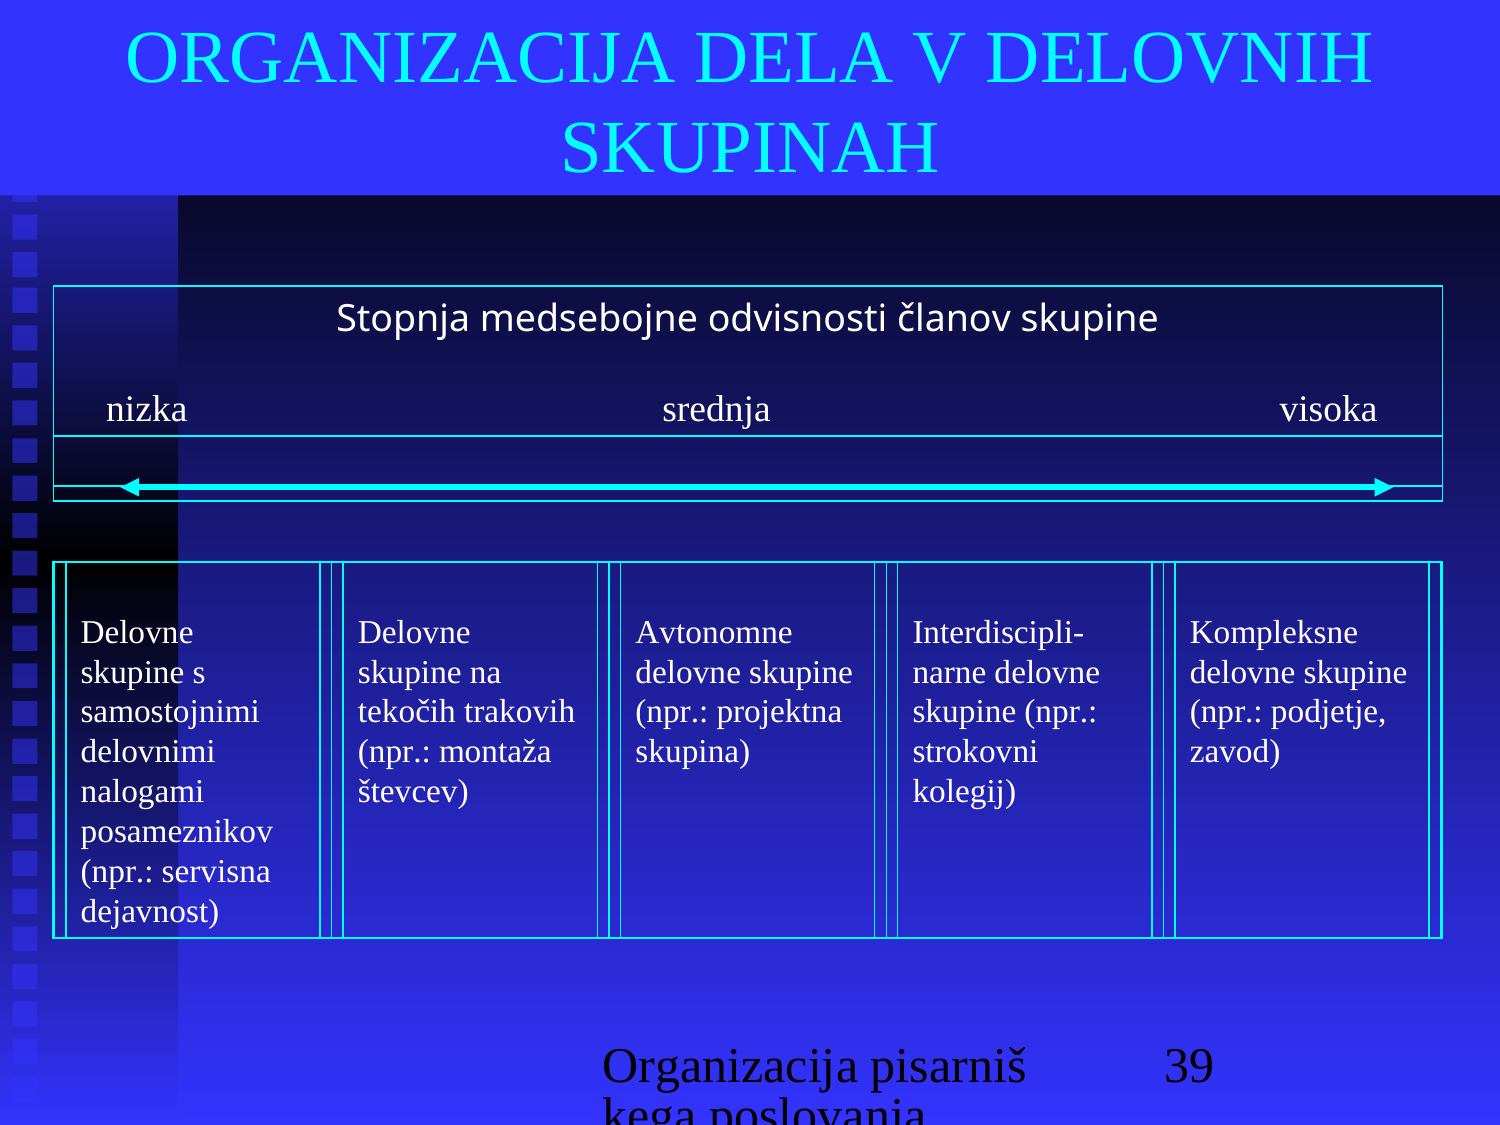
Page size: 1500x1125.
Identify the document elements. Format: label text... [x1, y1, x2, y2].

text_box Stopnja medsebojne odvisnosti članov skupine nizka srednja visoka [54, 437, 1442, 487]
text_box Delovne skupine s samostojnimi delovnimi nalogami posameznikov (npr.: servisna dejavnost) [65, 563, 321, 937]
text_box Avtonomne delovne skupine (npr.: projektna skupina) [620, 563, 875, 937]
text_box ORGANIZACIJA DELA V DELOVNIH SKUPINAH [0, 0, 1500, 196]
text_box Stopnja medsebojne odvisnosti članov skupine nizka srednja visoka [53, 285, 1443, 435]
text_box Delovne skupine na tekočih trakovih (npr.: montaža števcev) [343, 563, 598, 937]
text_box Kompleksne delovne skupine (npr.: podjetje, zavod) [1174, 563, 1430, 937]
text_box Interdiscipli-narne delovne skupine (npr.: strokovni kolegij) [897, 563, 1152, 937]
